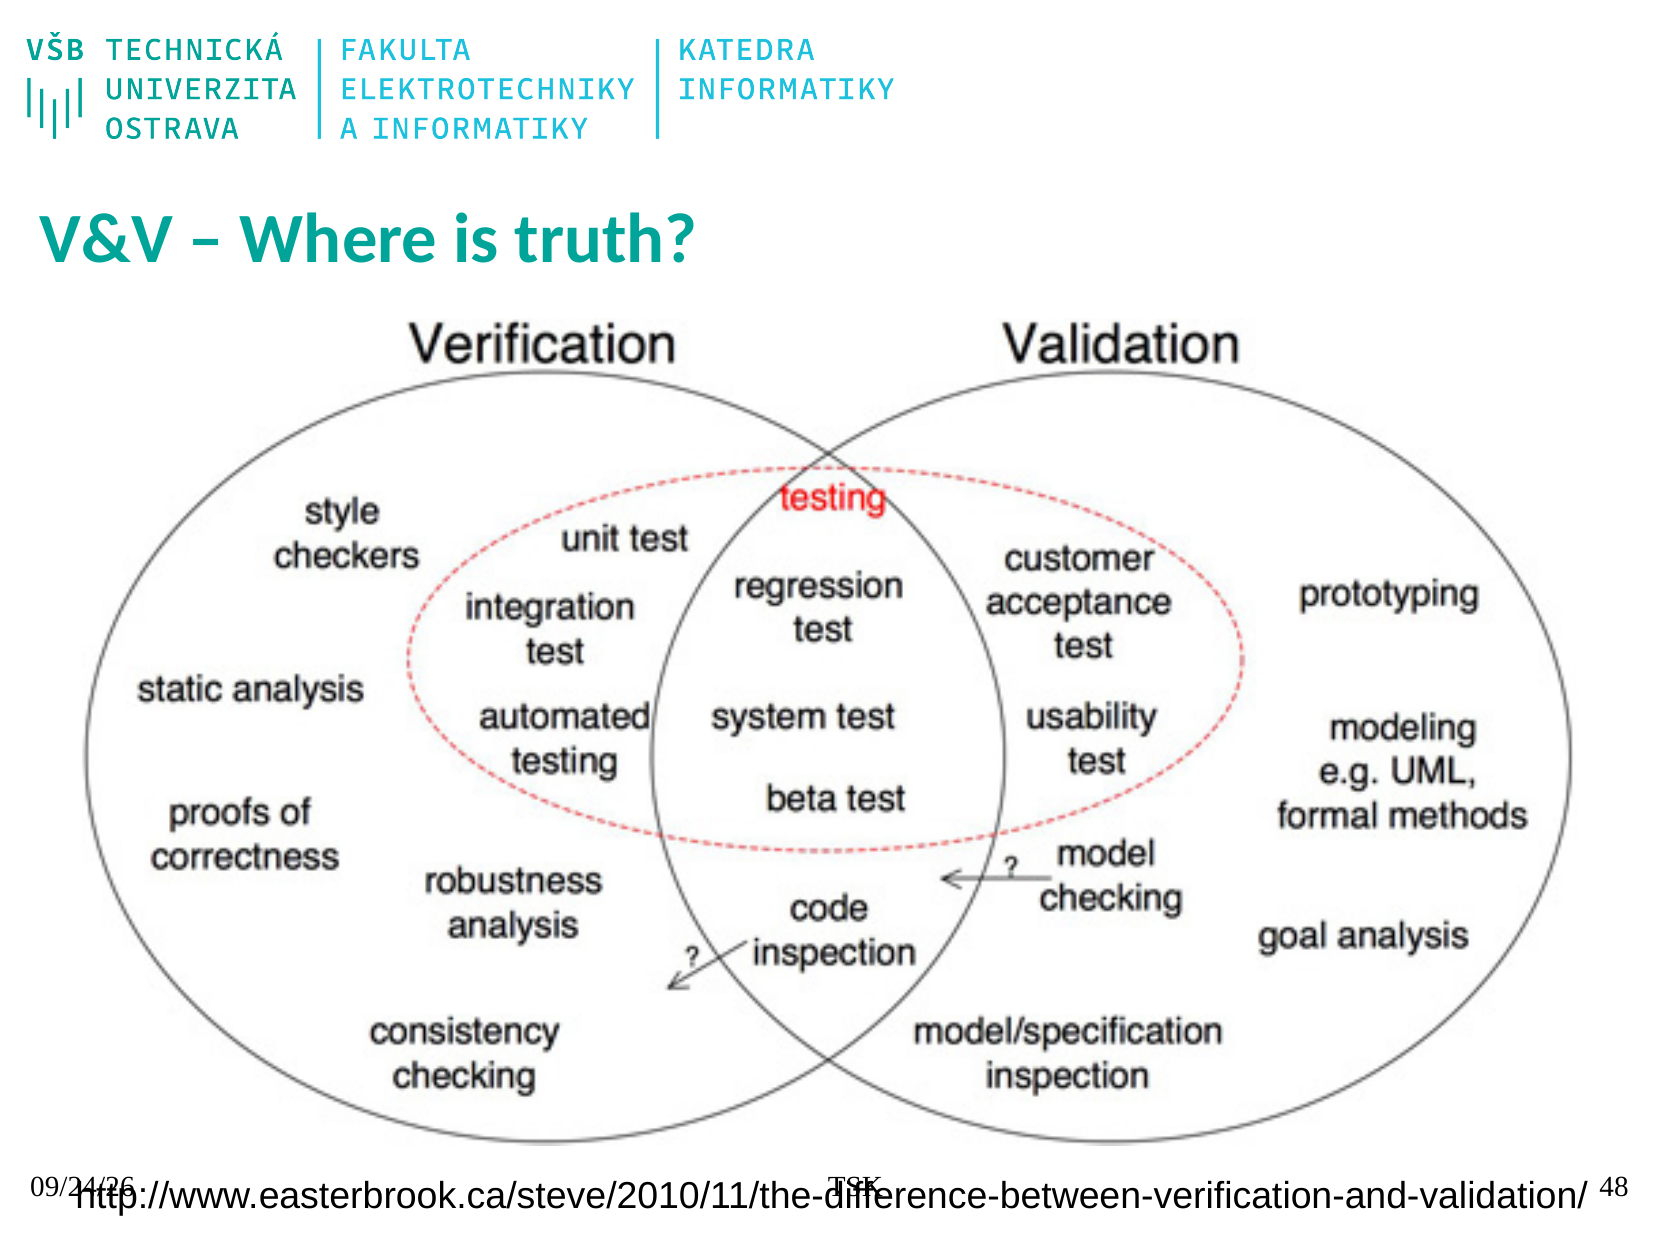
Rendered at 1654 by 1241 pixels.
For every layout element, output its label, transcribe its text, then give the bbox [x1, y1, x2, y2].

title V&V – Where is truth? [24, 169, 1629, 300]
picture [26, 31, 894, 139]
text_box http://www.easterbrook.ca/steve/2010/11/the-difference-between-verification-and-validation/ [60, 1167, 1603, 1225]
picture [81, 318, 1578, 1146]
